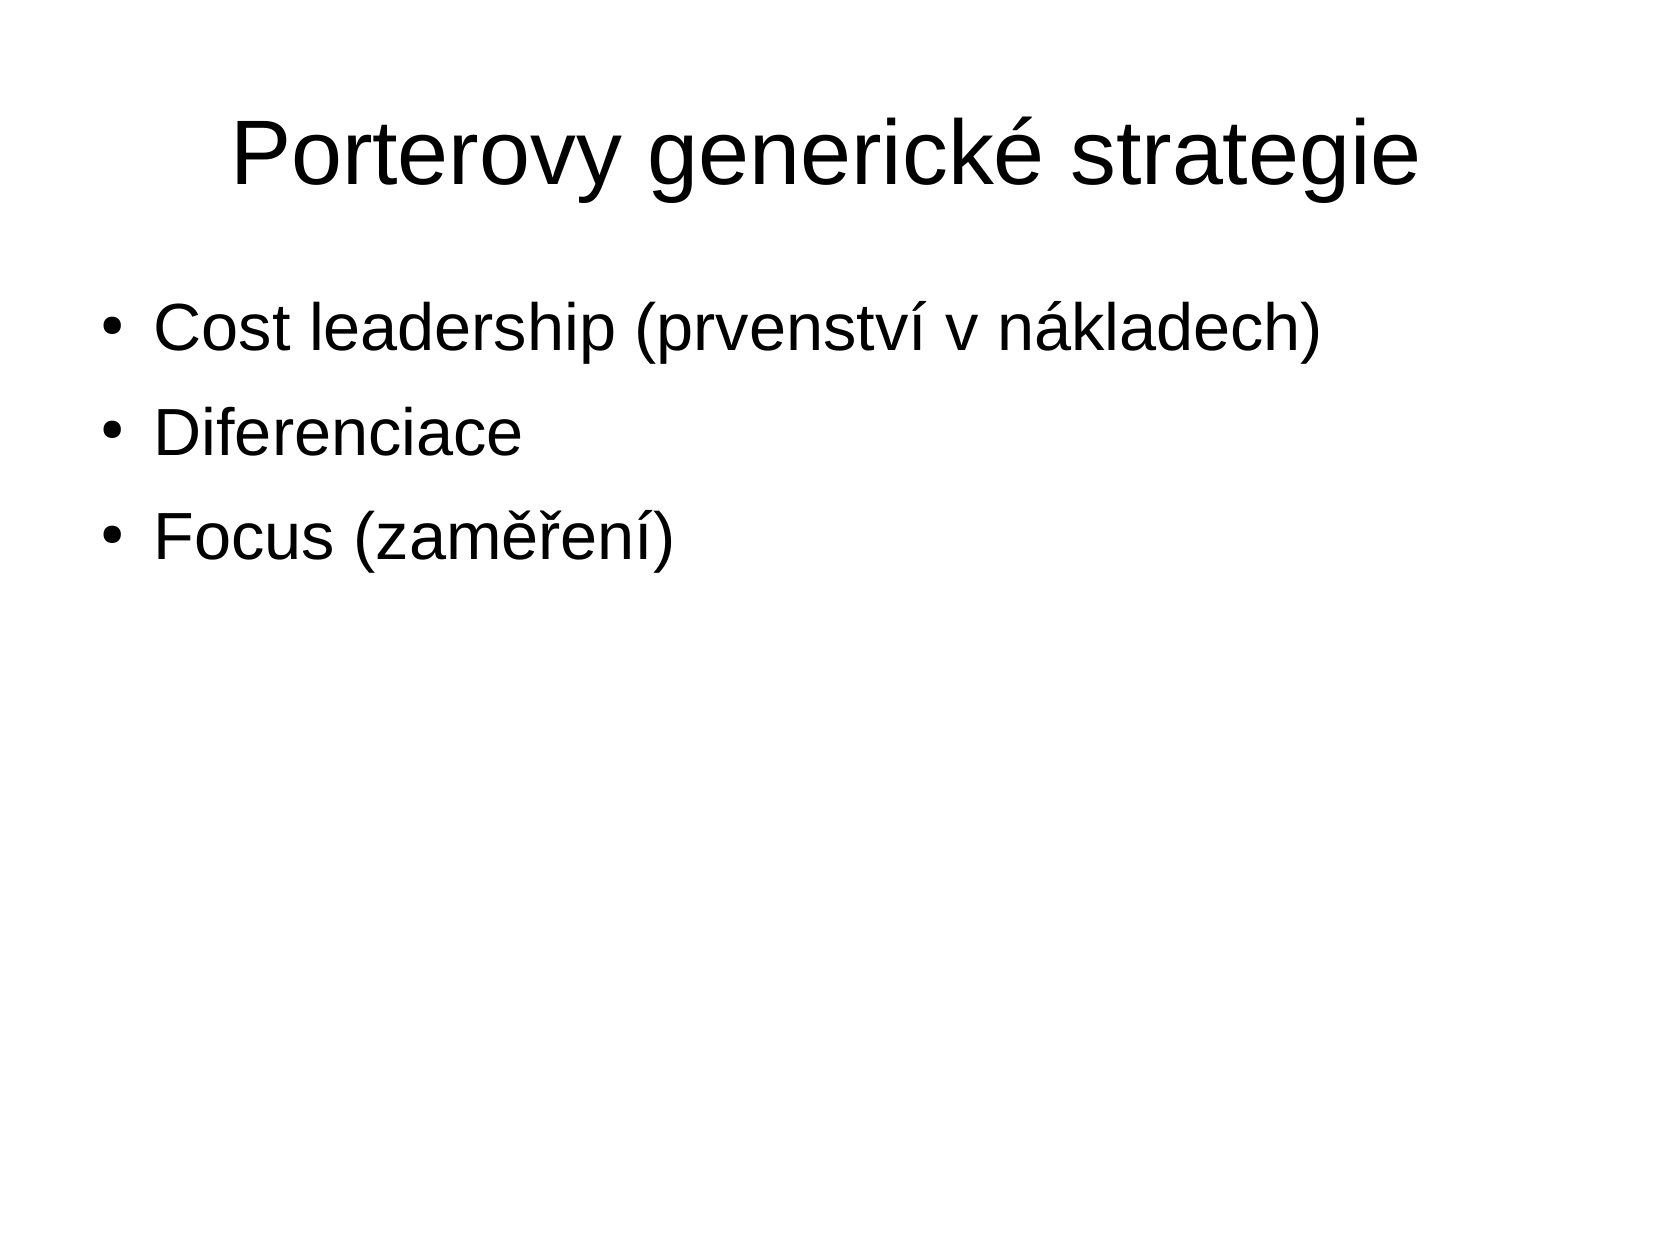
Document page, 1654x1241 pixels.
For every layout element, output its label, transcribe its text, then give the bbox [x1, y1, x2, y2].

title Porterovy generické strategie [82, 49, 1571, 257]
list Cost leadership (prvenství v nákladech) Diferenciace Focus (zaměření) [82, 290, 1571, 1010]
